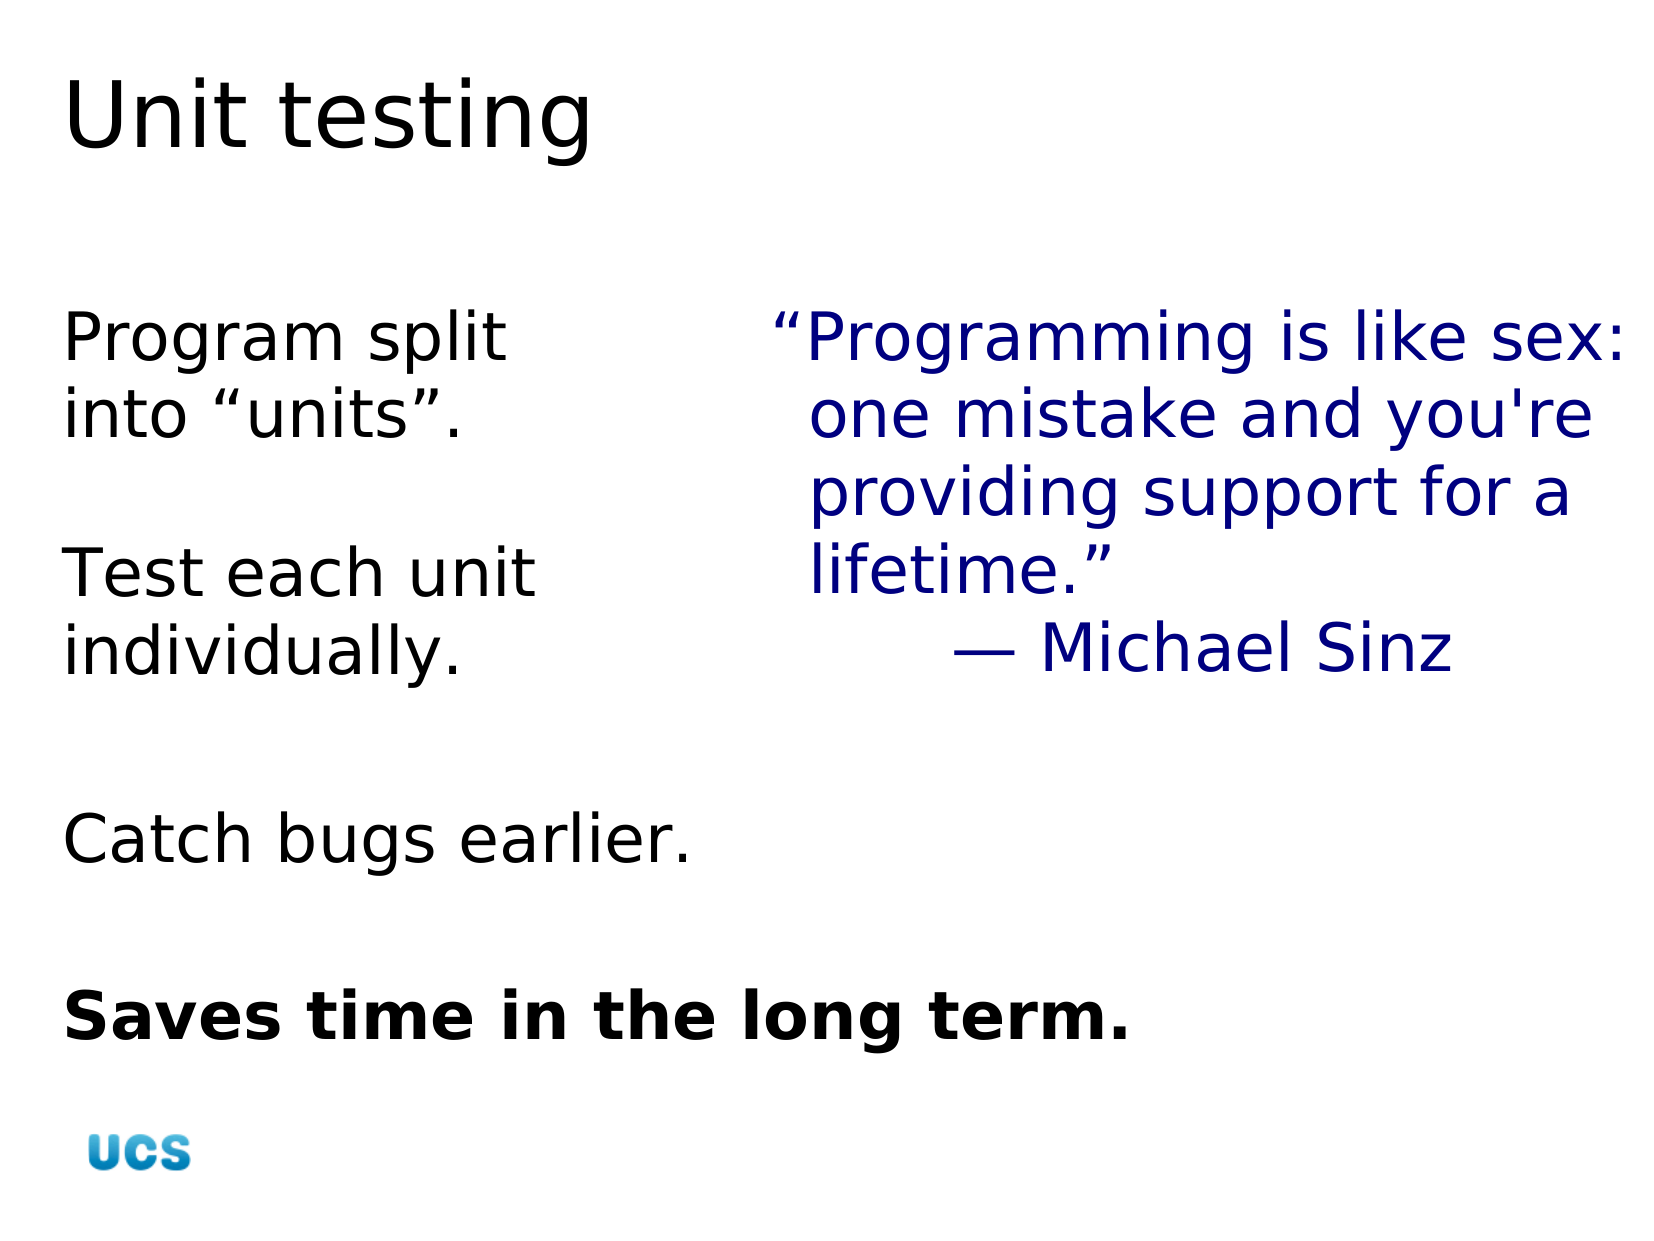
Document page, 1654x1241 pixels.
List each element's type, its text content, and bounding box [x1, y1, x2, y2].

text_box “Programming is like sex: one mistake and you're providing support for a lifetime.” — Michael Sinz [767, 295, 1632, 691]
text_box Test each unit individually. [59, 531, 541, 694]
picture [88, 1133, 191, 1172]
text_box Catch bugs earlier. [59, 797, 699, 881]
text_box Program split into “units”. [59, 295, 511, 457]
text_box Unit testing [59, 59, 600, 173]
text_box Saves time in the long term. [59, 974, 1137, 1059]
